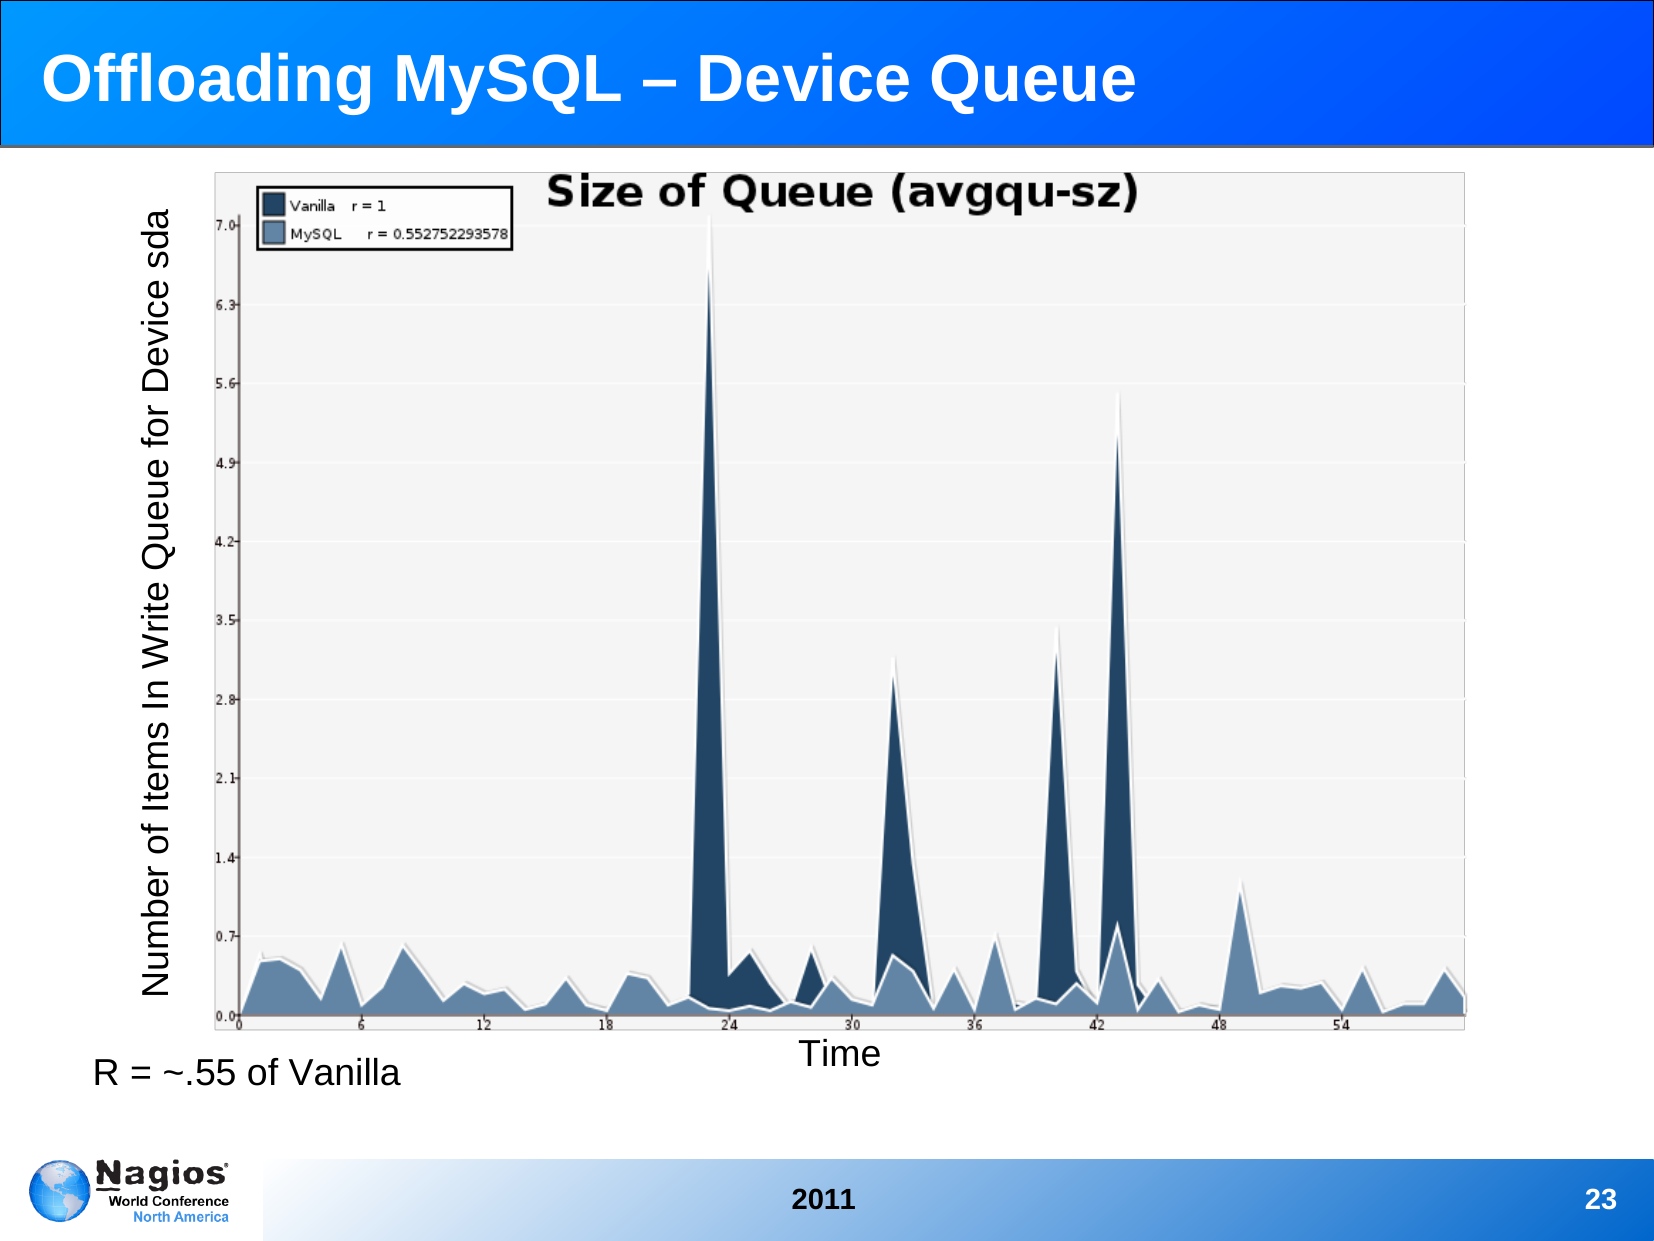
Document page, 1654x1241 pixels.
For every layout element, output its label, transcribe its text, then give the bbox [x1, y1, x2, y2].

text_box R = ~.55 of Vanilla [77, 1044, 583, 1102]
picture [201, 158, 1479, 1045]
text_box Number of Items In Write Queue for Device sda [126, 194, 184, 1014]
text_box Time [783, 1045, 897, 1082]
title Offloading MySQL – Device Queue [41, 29, 1248, 127]
picture [29, 1159, 229, 1235]
